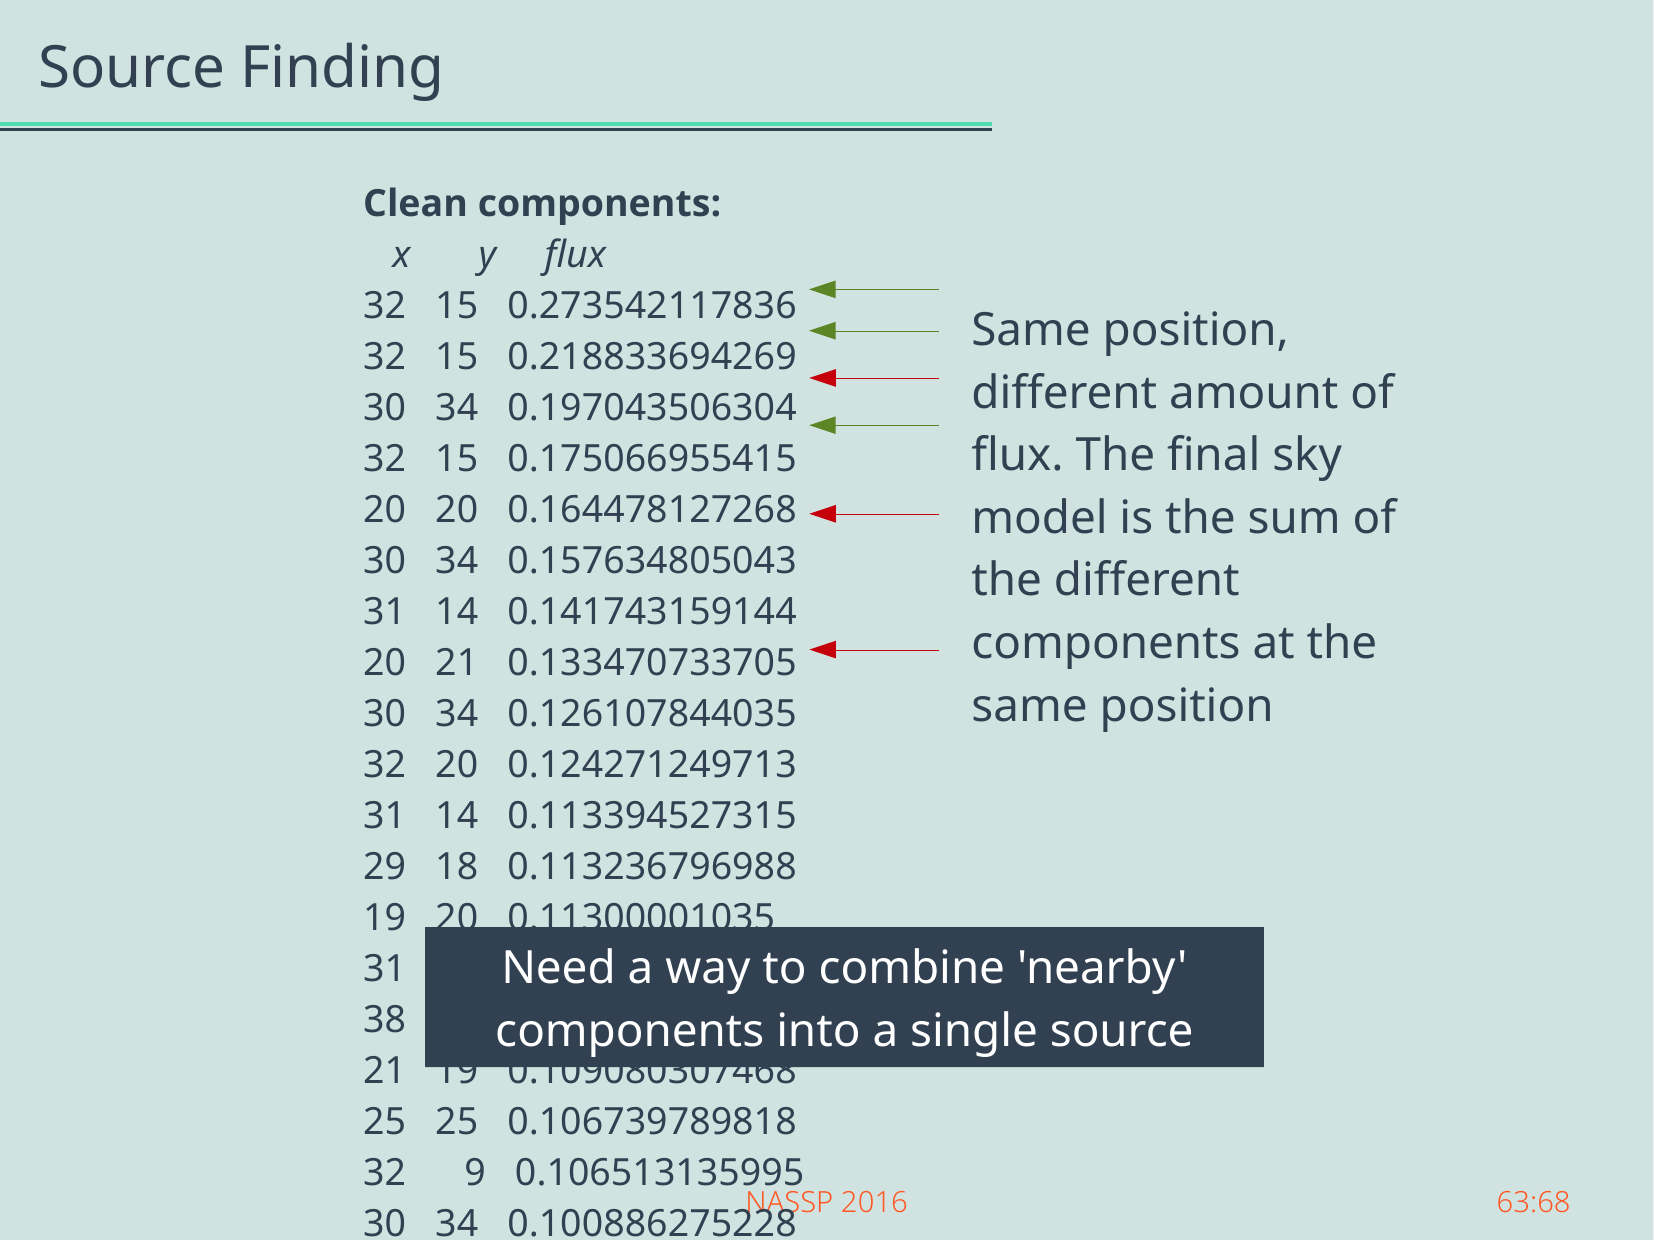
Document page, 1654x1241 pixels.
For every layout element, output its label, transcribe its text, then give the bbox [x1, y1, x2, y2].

text_box Clean components: x y flux 32 15 0.273542117836 32 15 0.218833694269 30 34 0.197043506304 32 15 0.175066955415 20 20 0.164478127268 30 34 0.157634805043 31 14 0.141743159144 20 21 0.133470733705 30 34 0.126107844035 32 20 0.124271249713 31 14 0.113394527315 29 18 0.113236796988 19 20 0.11300001035 31 16 0.109407177869 38 21 0.109218346103 21 19 0.109080307468 25 25 0.106739789818 32 9 0.106513135995 30 34 0.100886275228 [348, 169, 1388, 1134]
text_box Same position, different amount of flux. The final sky model is the sum of the different components at the same position [956, 289, 1477, 635]
text_box Source Finding [23, 17, 1063, 103]
text_box Need a way to combine 'nearby' components into a single source [425, 927, 1264, 1053]
